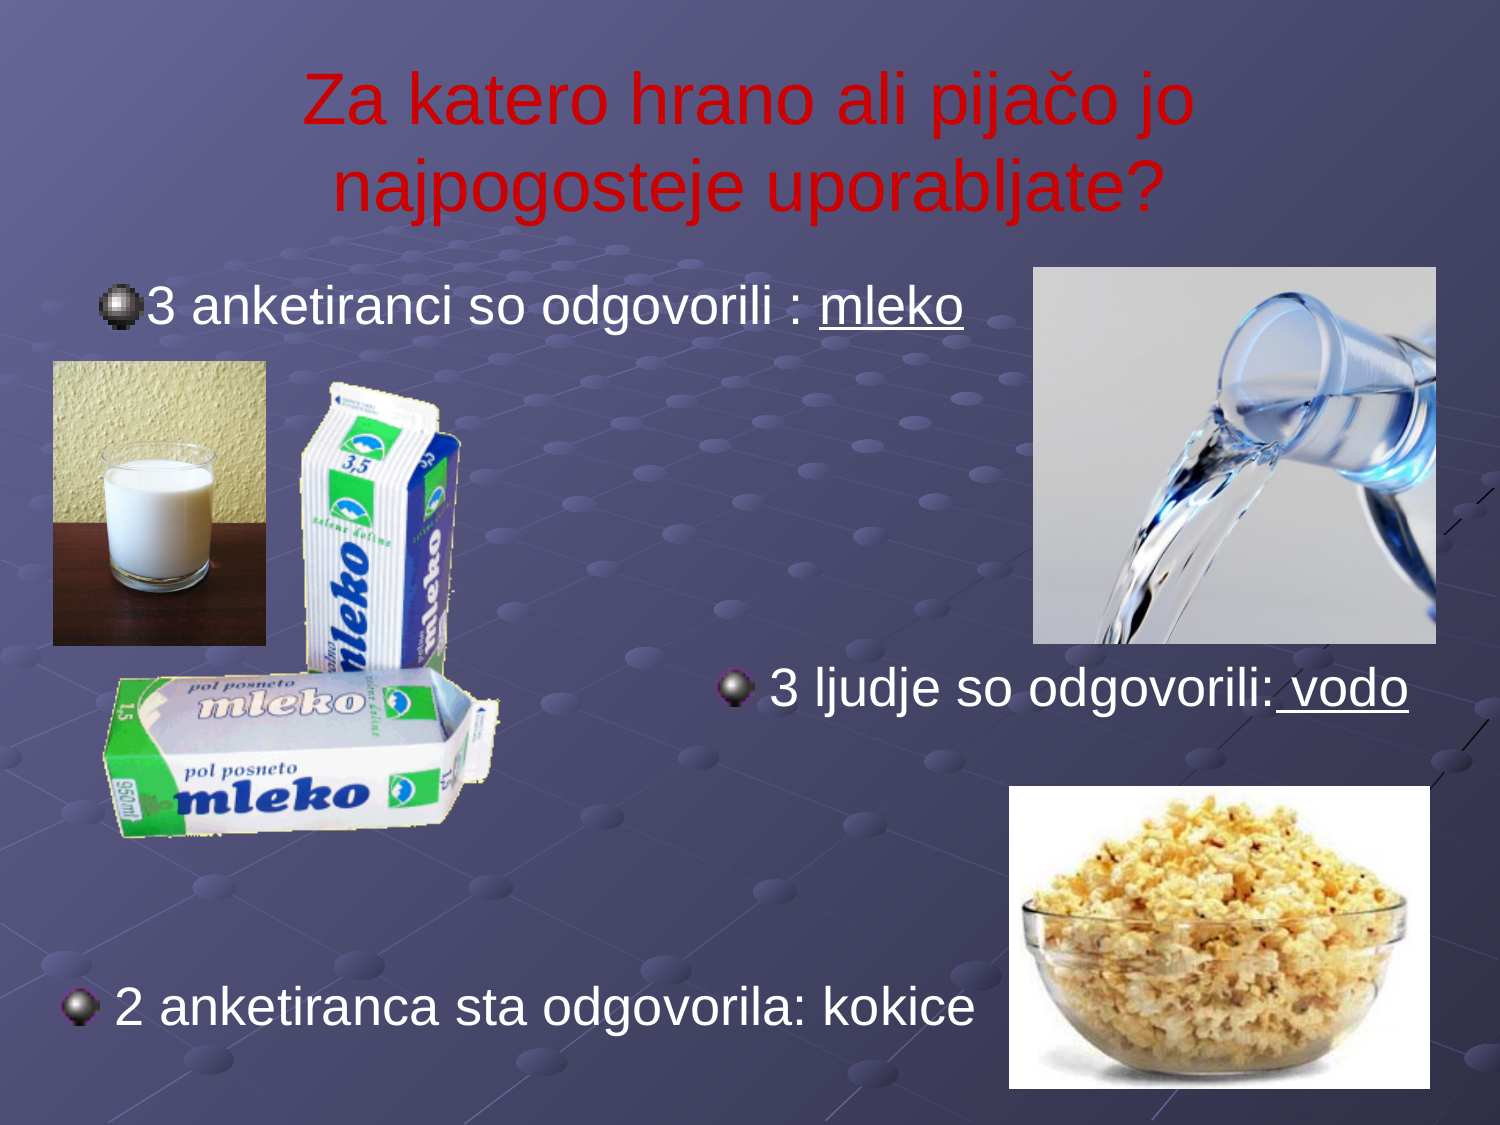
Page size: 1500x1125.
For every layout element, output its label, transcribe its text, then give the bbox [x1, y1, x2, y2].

title Za katero hrano ali pijačo jo najpogosteje uporabljate? [75, 45, 1425, 233]
text_box 3 ljudje so odgovorili: vodo [696, 645, 1500, 726]
picture [55, 982, 100, 1026]
text_box 2 anketiranca sta odgovorila: kokice [41, 964, 1009, 1044]
picture [1033, 267, 1436, 644]
picture [1009, 786, 1430, 1089]
list 3 anketiranci so odgovorili : mleko [75, 262, 1022, 433]
picture [53, 361, 505, 843]
picture [711, 663, 755, 707]
